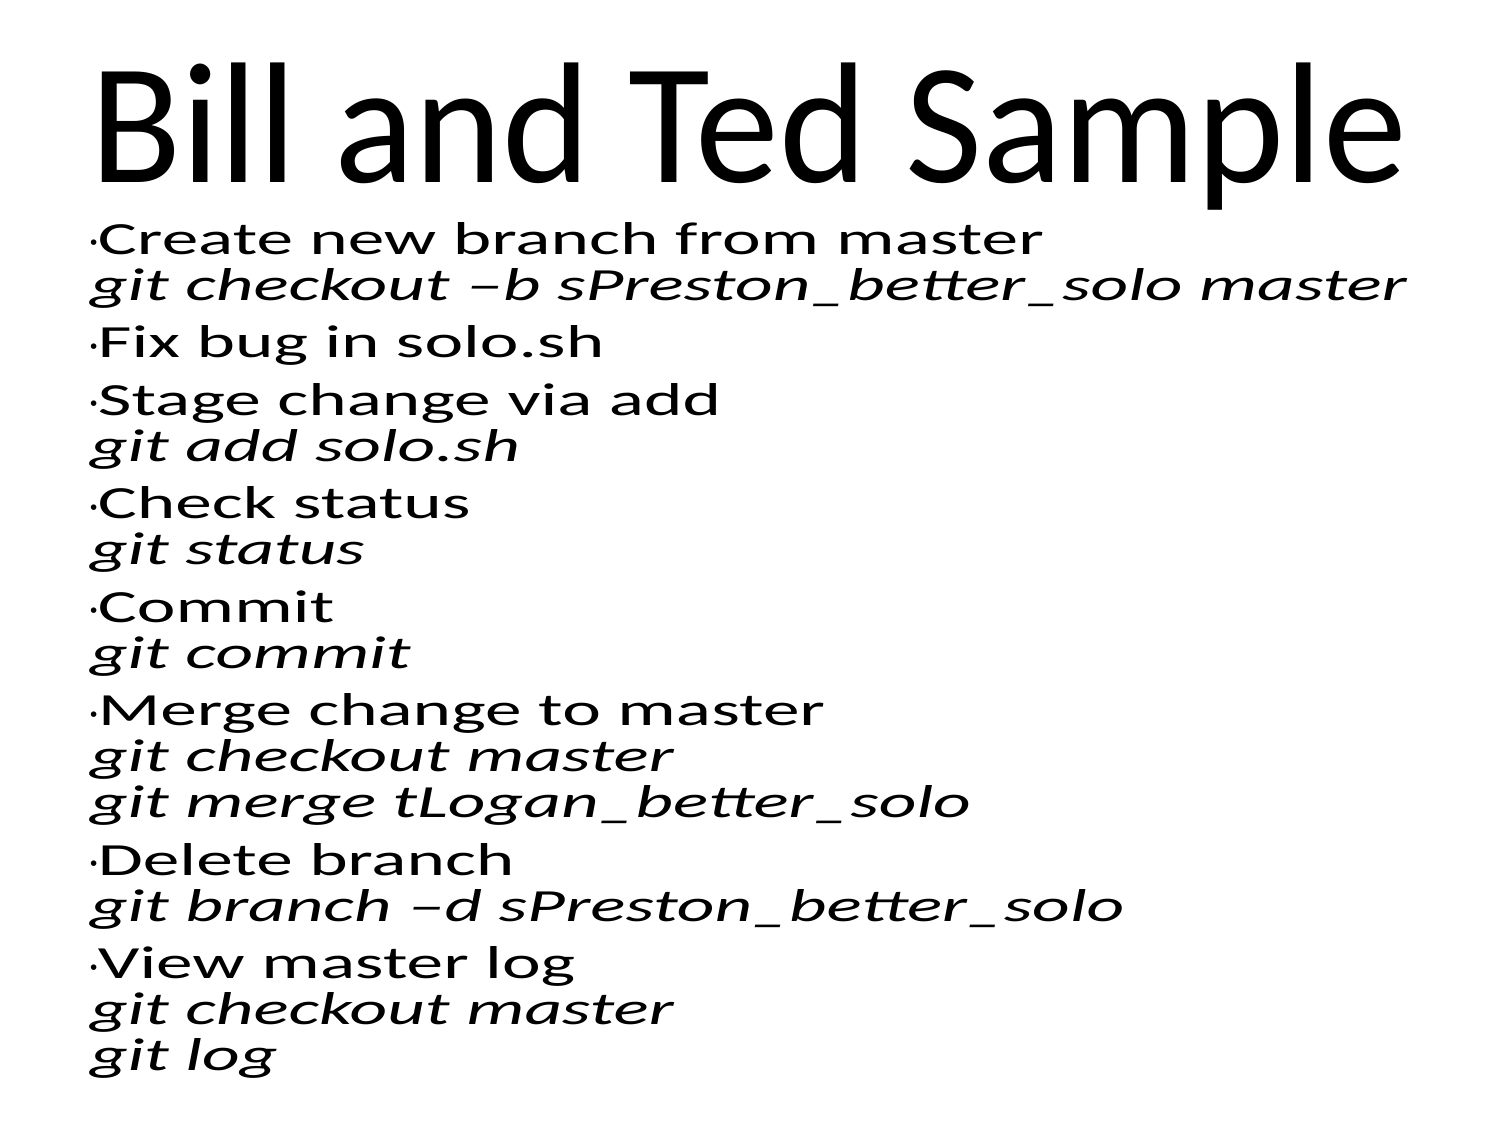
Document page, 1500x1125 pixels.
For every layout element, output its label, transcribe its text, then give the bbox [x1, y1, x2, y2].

list Create new branch from master git checkout –b sPreston_better_solo master Fix bug in solo.sh Stage change via add git add solo.sh Check status git status Commit git commit Merge change to master git checkout master git merge tLogan_better_solo Delete branch git branch –d sPreston_better_solo View master log git checkout master git log [75, 212, 1426, 1088]
title Bill and Ted Sample [75, 45, 1426, 212]
